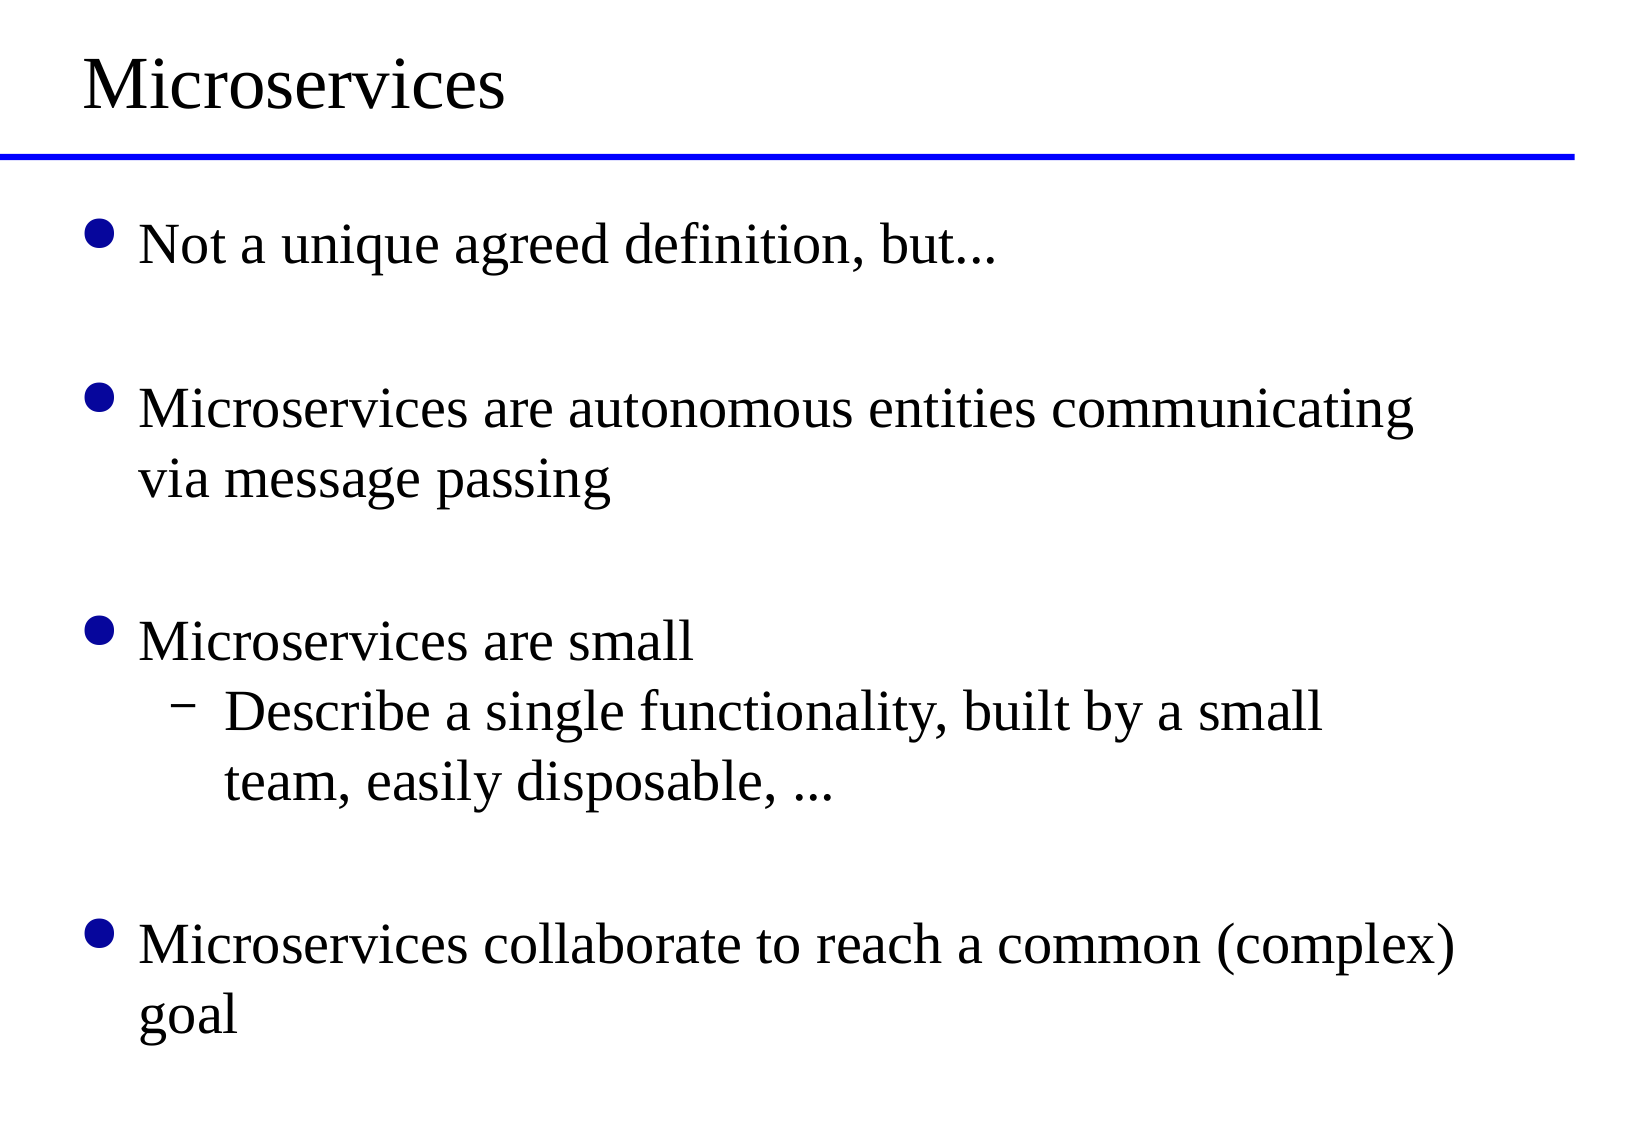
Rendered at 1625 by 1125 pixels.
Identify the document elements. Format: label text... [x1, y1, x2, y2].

title Microservices [67, 27, 1544, 131]
list Not a unique agreed definition, but... Microservices are autonomous entities communicating via message passing Microservices are small Describe a single functionality, built by a small team, easily disposable, ... Microservices collaborate to reach a common (complex) goal [67, 198, 1478, 1061]
